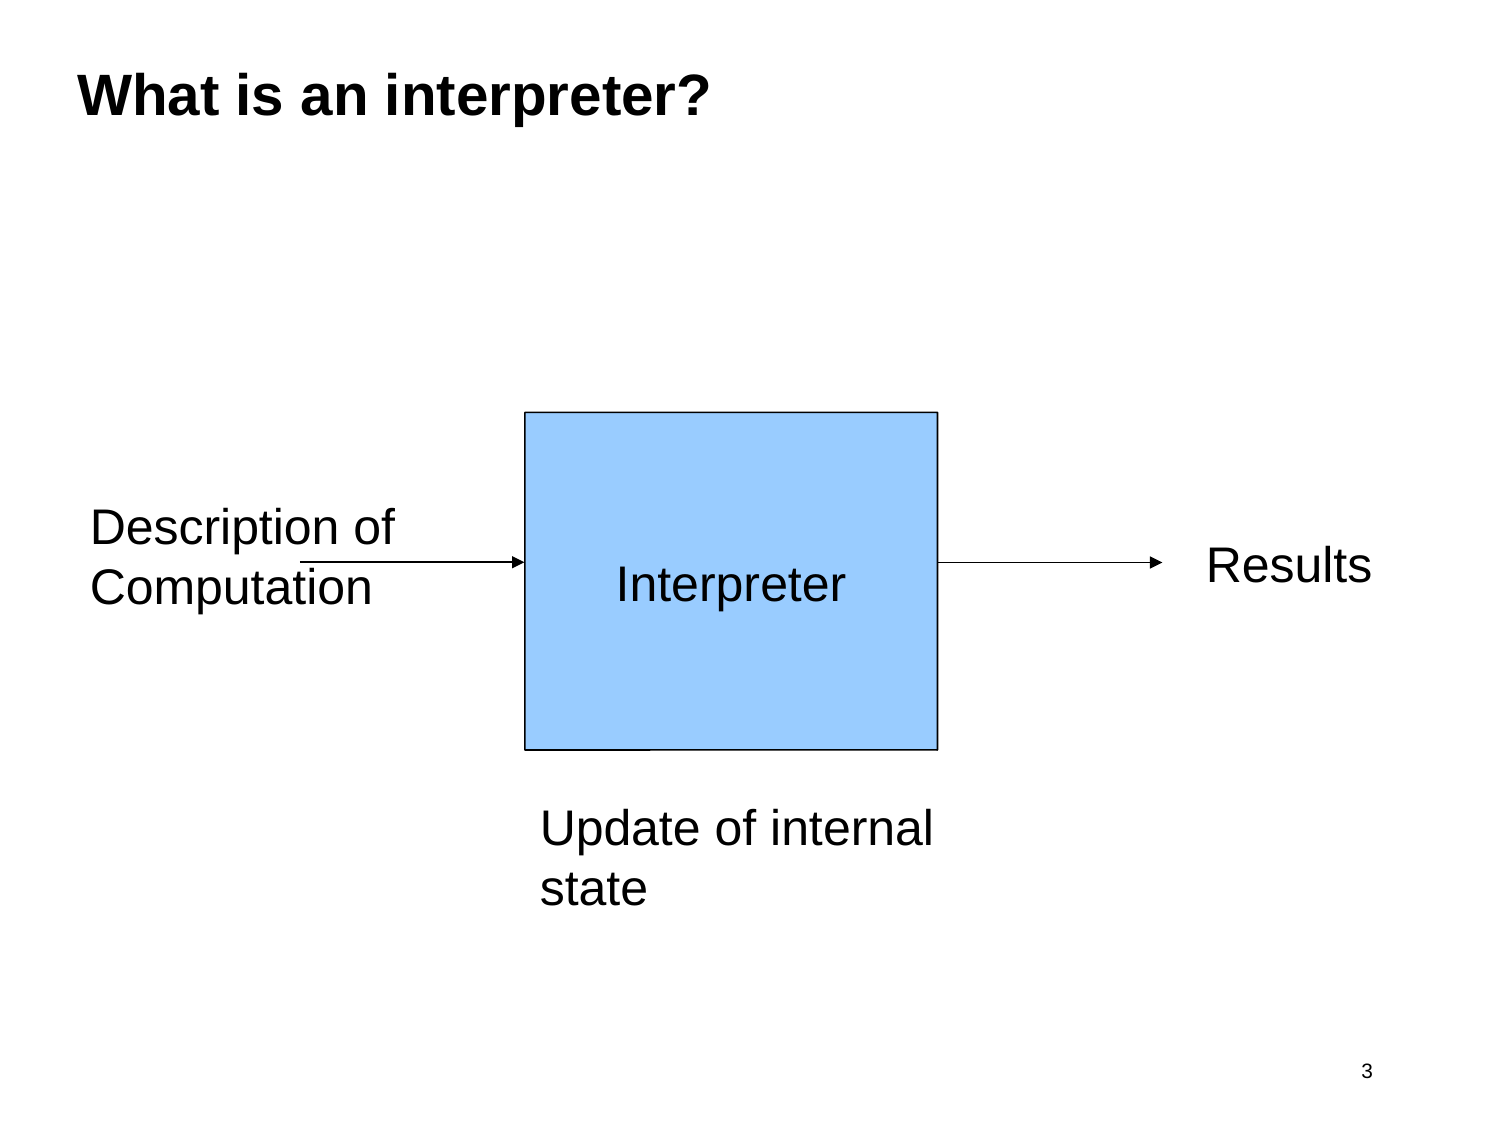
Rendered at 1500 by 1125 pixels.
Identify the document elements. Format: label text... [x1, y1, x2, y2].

text_box What is an interpreter? [62, 24, 1338, 163]
text_box Description of Computation [75, 487, 410, 622]
text_box Interpreter [524, 412, 938, 751]
text_box Results [1191, 525, 1388, 600]
text_box Update of internal state [525, 787, 976, 923]
text_box <number> [1025, 1049, 1388, 1101]
